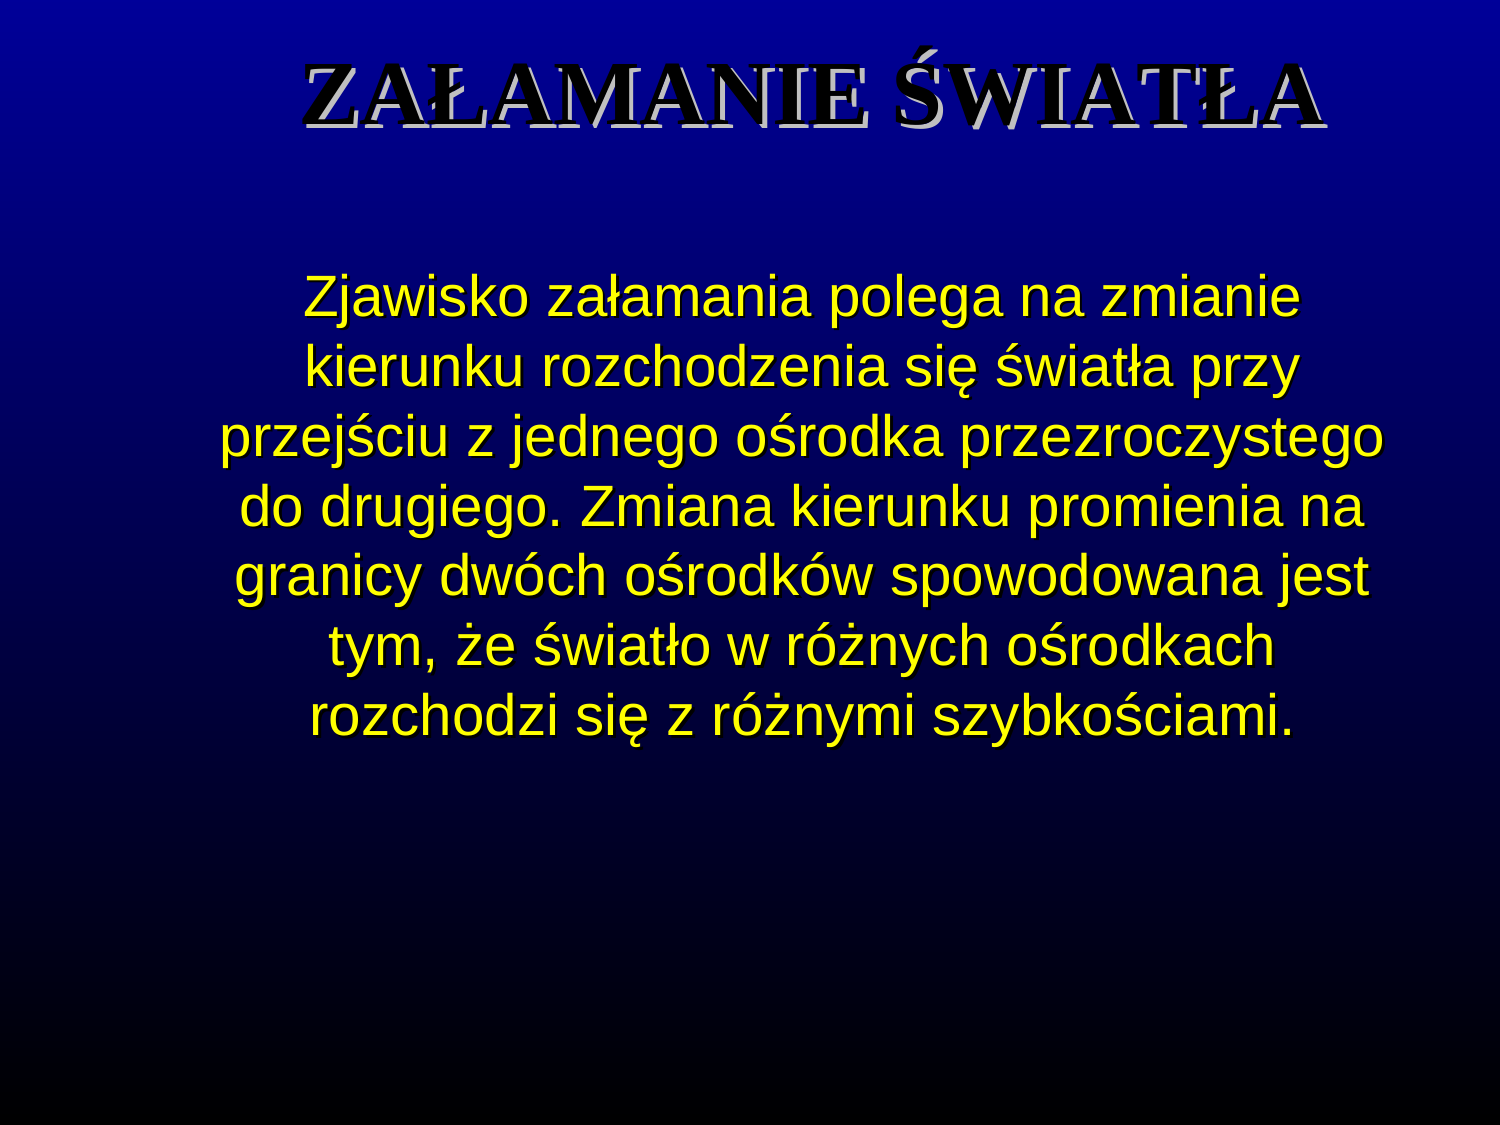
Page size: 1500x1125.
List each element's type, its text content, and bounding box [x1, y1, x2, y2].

text_box Zjawisko załamania polega na zmianie kierunku rozchodzenia się światła przy przejściu z jednego ośrodka przezroczystego do drugiego. Zmiana kierunku promienia na granicy dwóch ośrodków spowodowana jest tym, że światło w różnych ośrodkach rozchodzi się z różnymi szybkościami. [200, 249, 1407, 756]
text_box ZAŁAMANIE ŚWIATŁA [174, 24, 1451, 150]
